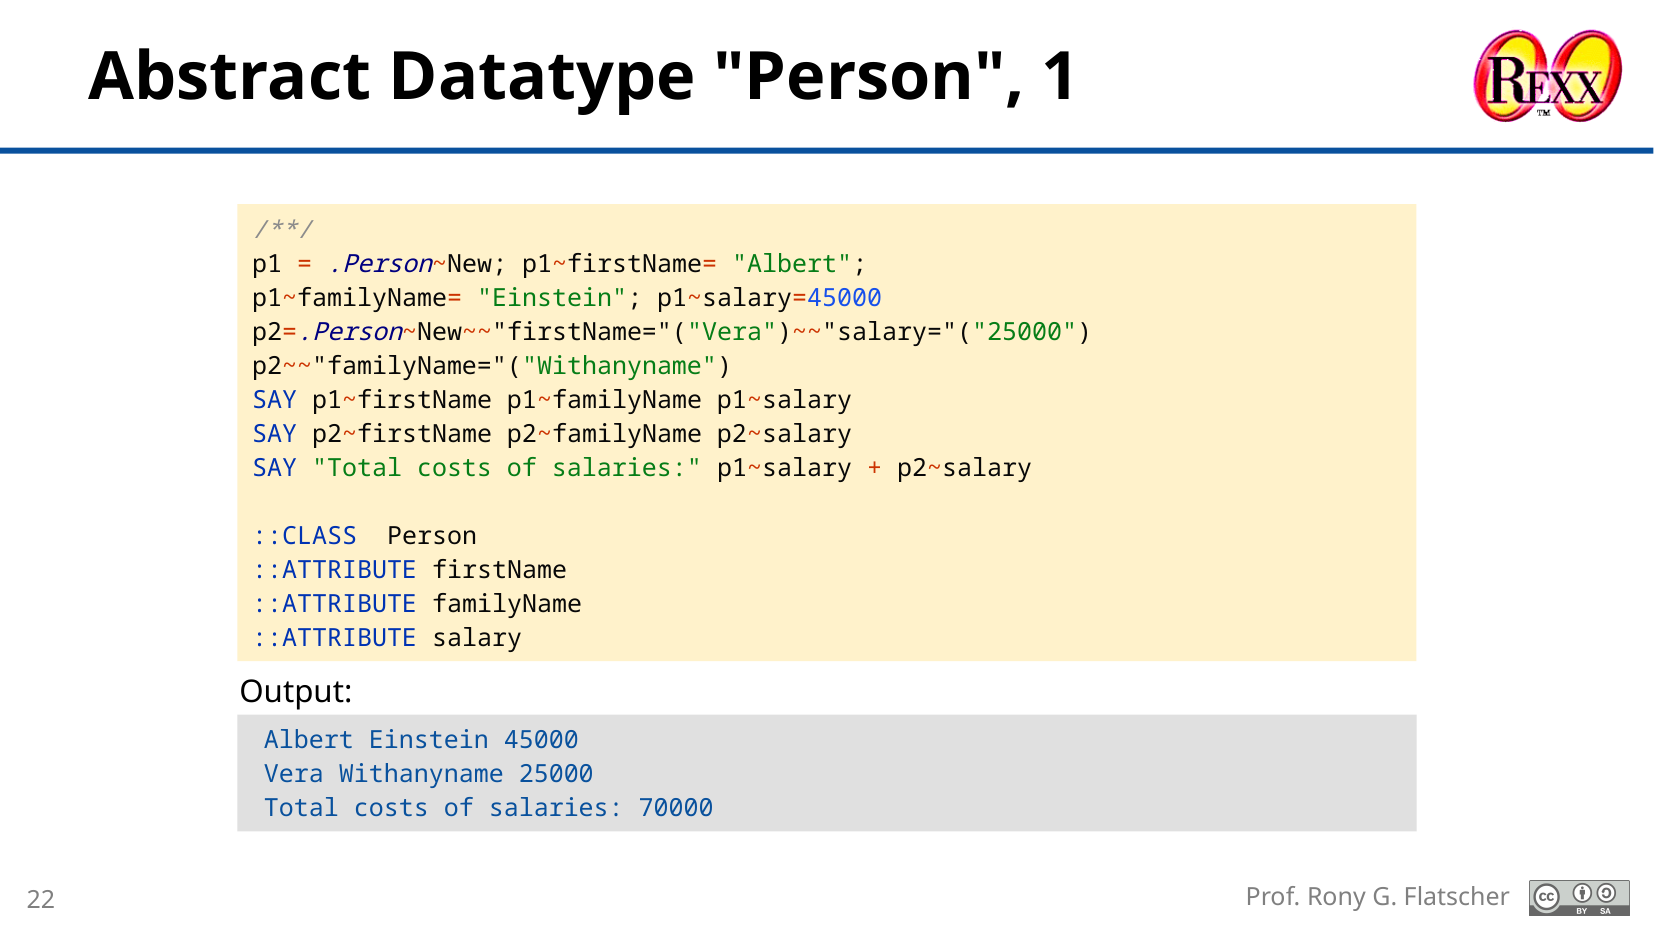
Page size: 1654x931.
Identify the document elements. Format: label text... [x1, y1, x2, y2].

text_box Output: [224, 661, 390, 718]
text_box Albert Einstein 45000 Vera Withanyname 25000 Total costs of salaries: 70000 [237, 714, 1417, 828]
text_box /**/ p1 = .Person~New; p1~firstName= "Albert"; p1~familyName= "Einstein"; p1~salary=45000 p2=.Person~New~~"firstName="("Vera")~~"salary="("25000") p2~~"familyName="("Withanyname") SAY p1~firstName p1~familyName p1~salary SAY p2~firstName p2~familyName p2~salary SAY "Total costs of salaries:" p1~salary + p2~salary ::CLASS Person ::ATTRIBUTE firstName ::ATTRIBUTE familyName ::ATTRIBUTE salary [237, 204, 1417, 646]
title Abstract Datatype "Person", 1 [29, 0, 1654, 148]
